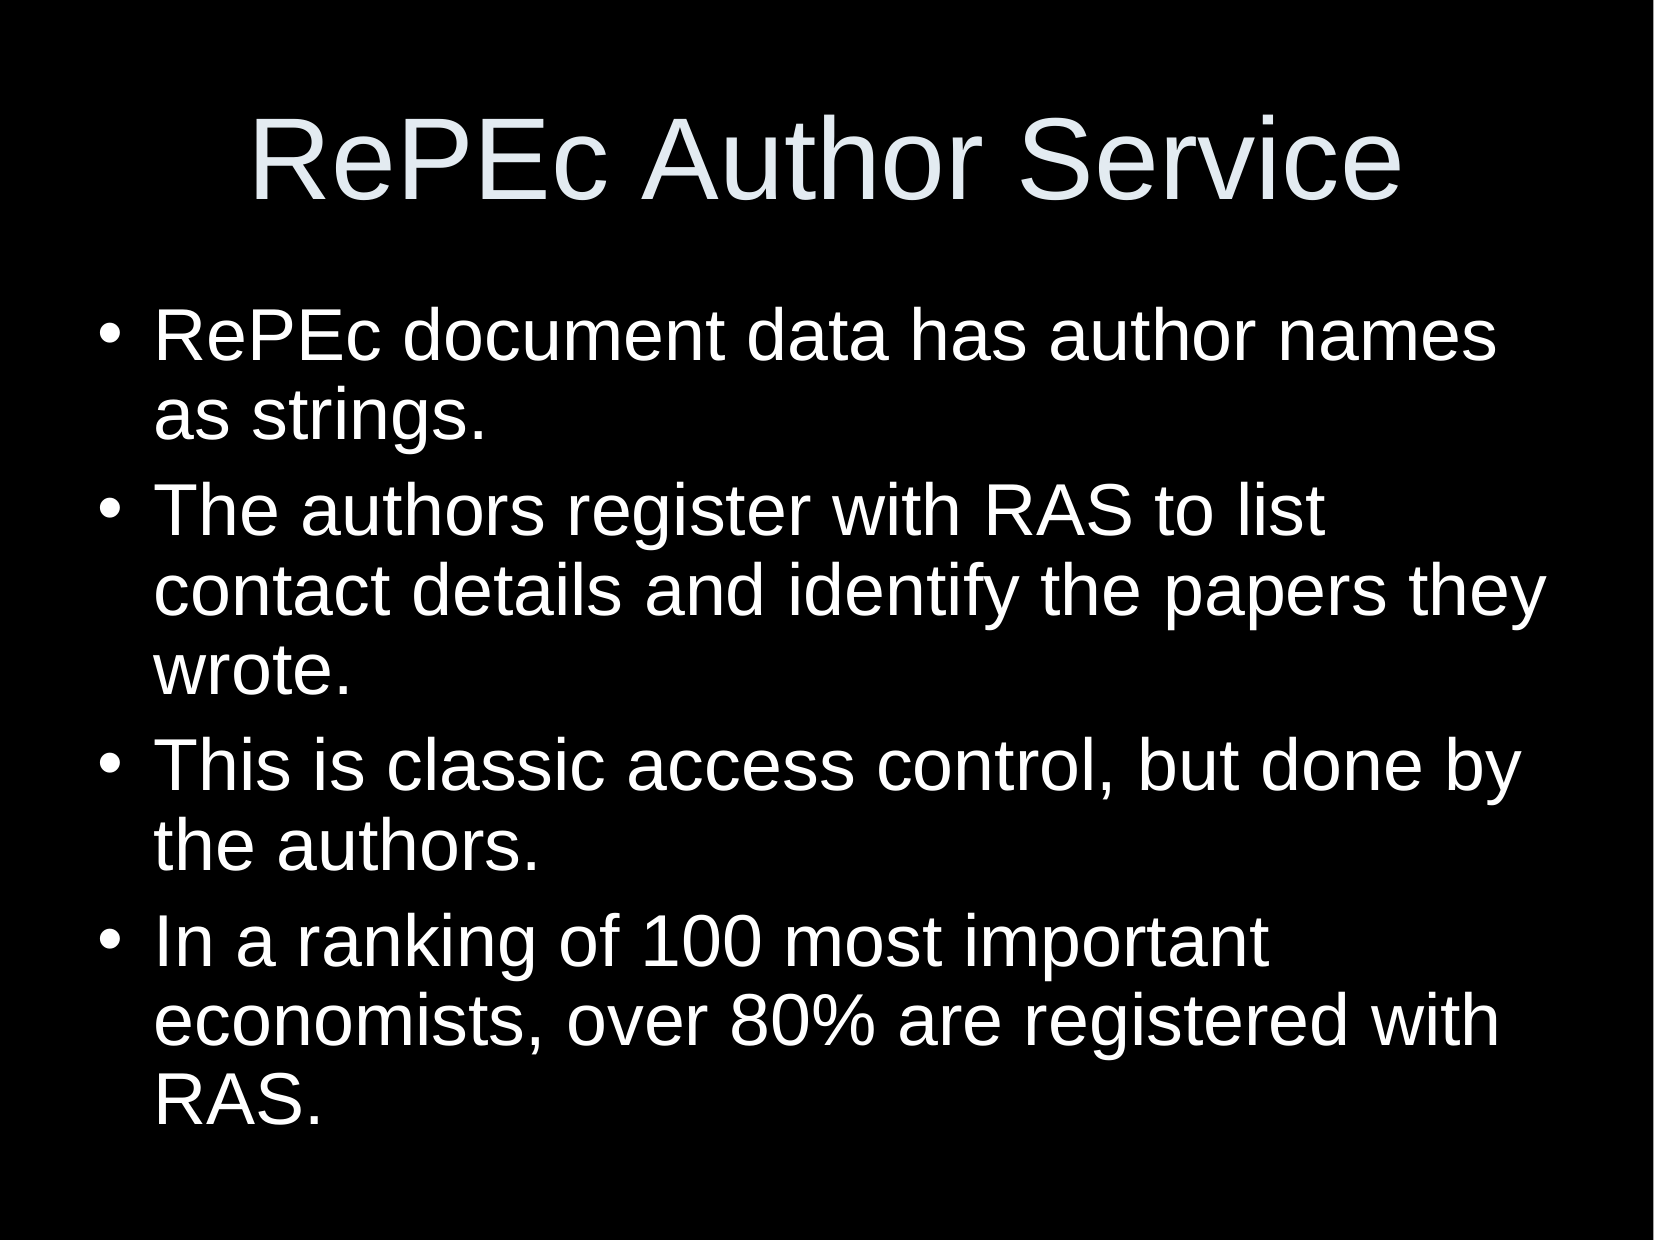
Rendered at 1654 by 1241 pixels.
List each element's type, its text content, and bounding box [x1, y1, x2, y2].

title RePEc Author Service [82, 49, 1571, 257]
list RePEc document data has author names as strings. The authors register with RAS to list contact details and identify the papers they wrote. This is classic access control, but done by the authors. In a ranking of 100 most important economists, over 80% are registered with RAS. [82, 289, 1571, 1172]
